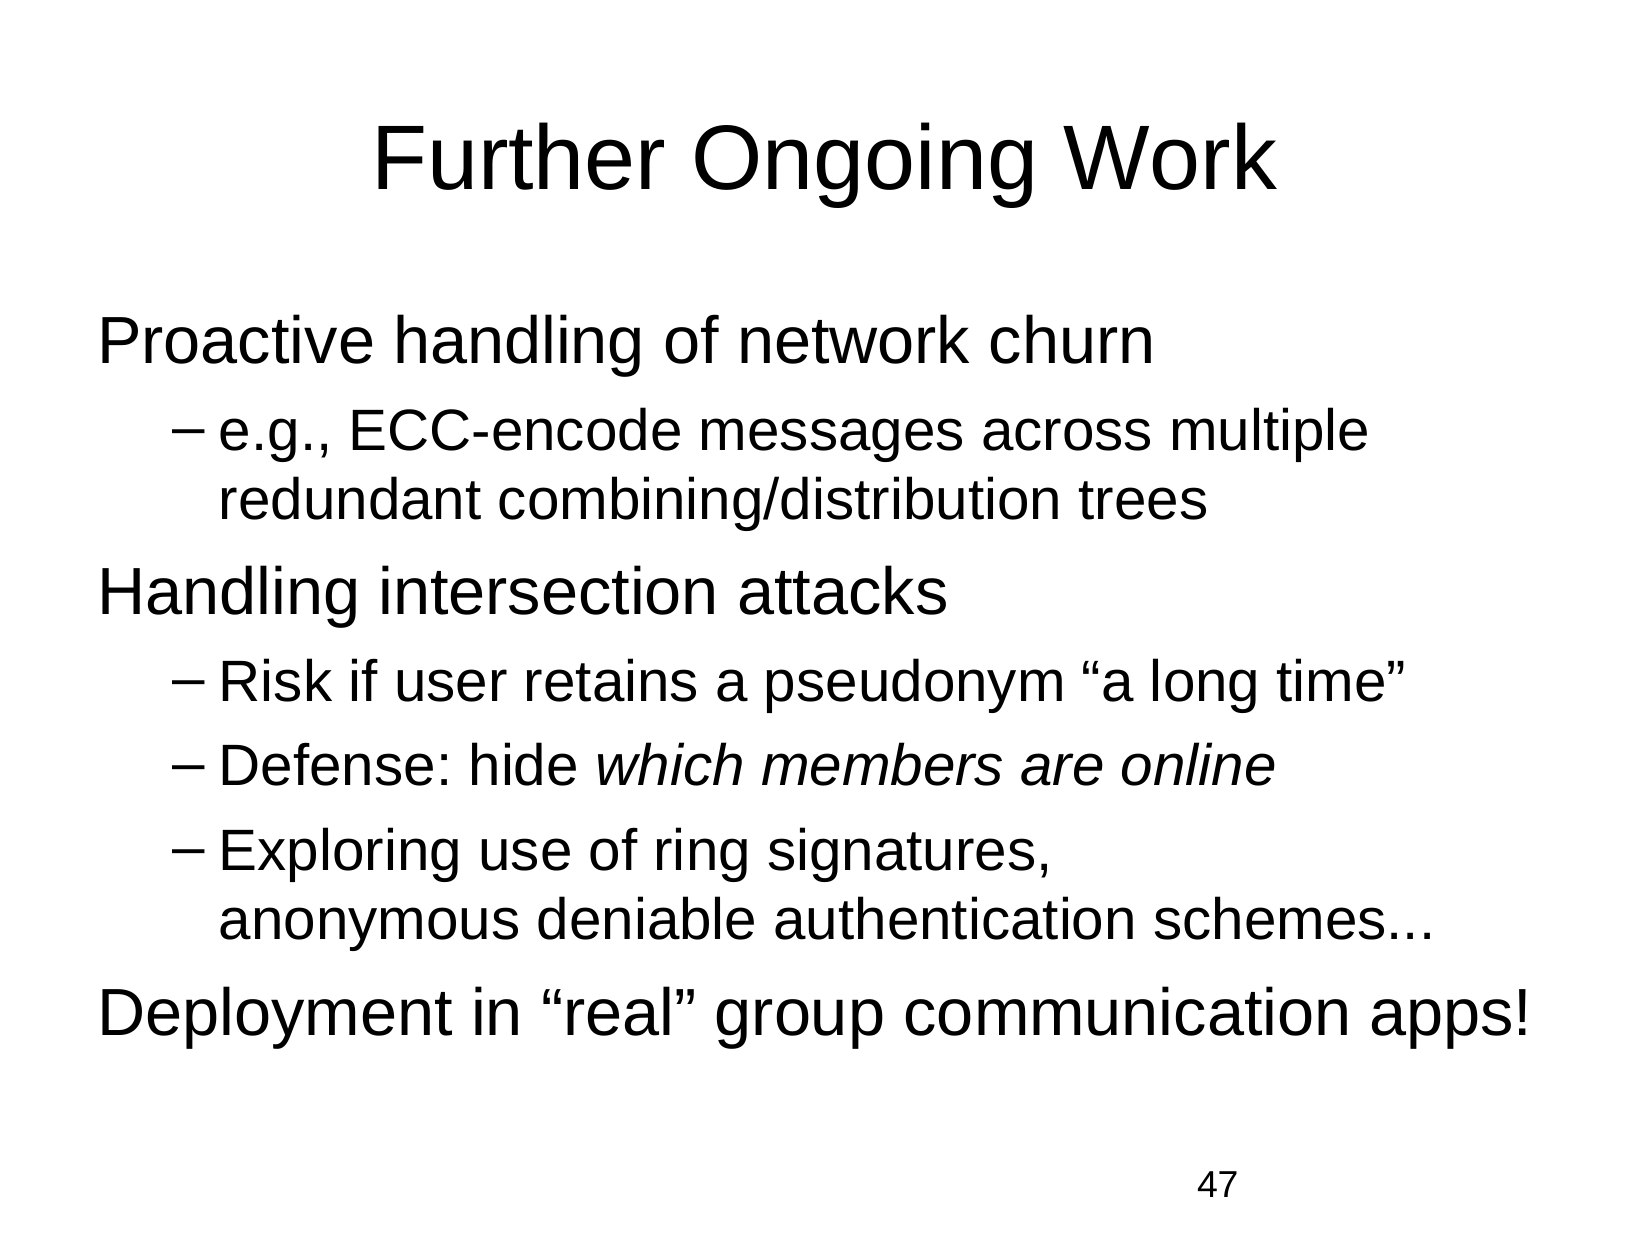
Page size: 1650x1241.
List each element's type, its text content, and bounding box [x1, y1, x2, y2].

list Proactive handling of network churn e.g., ECC-encode messages across multiple redundant combining/distribution trees Handling intersection attacks Risk if user retains a pseudonym “a long time” Defense: hide which members are online Exploring use of ring signatures, anonymous deniable authentication schemes... Deployment in “real” group communication apps! [82, 289, 1568, 1109]
title Further Ongoing Work [82, 49, 1568, 257]
